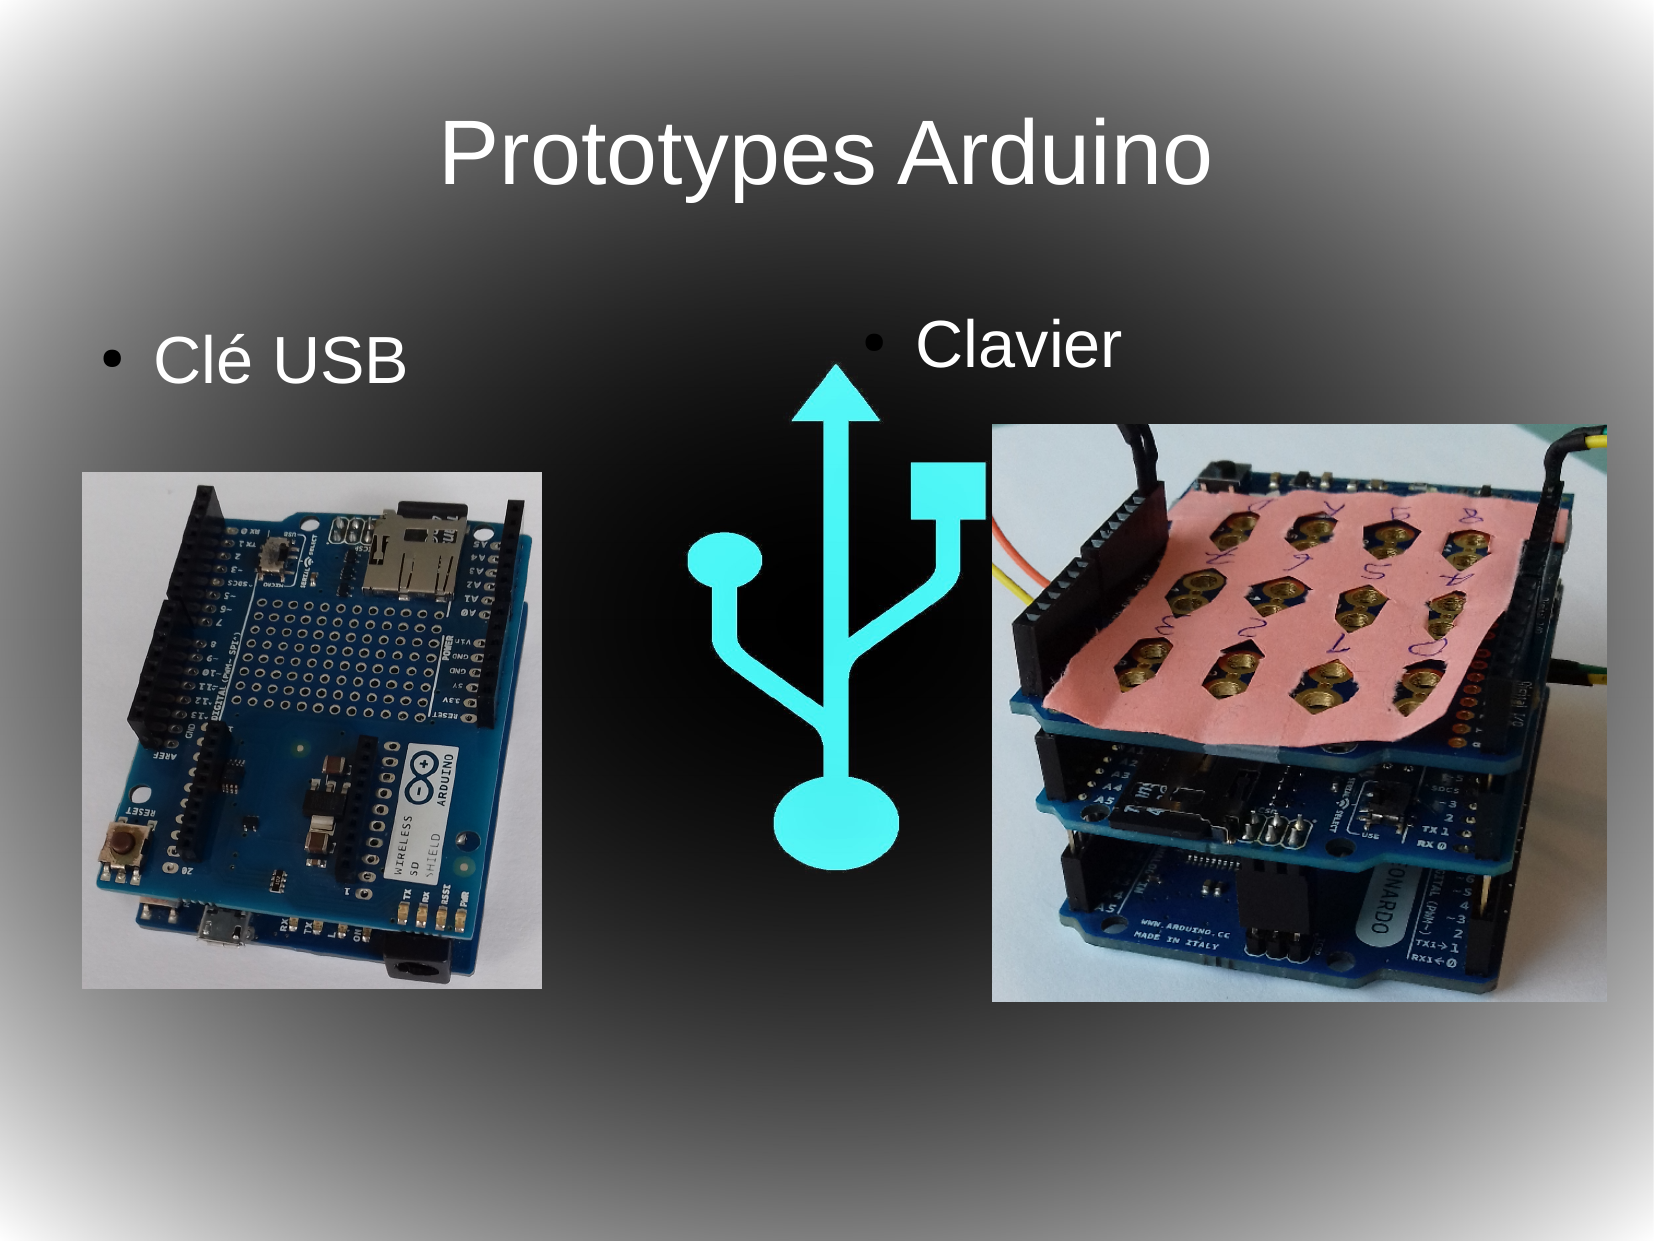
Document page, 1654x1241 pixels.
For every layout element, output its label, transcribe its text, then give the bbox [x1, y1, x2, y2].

title Prototypes Arduino [82, 49, 1571, 257]
list Clavier [844, 307, 1571, 651]
list Clé USB [82, 322, 809, 666]
picture [0, 0, 1654, 1241]
